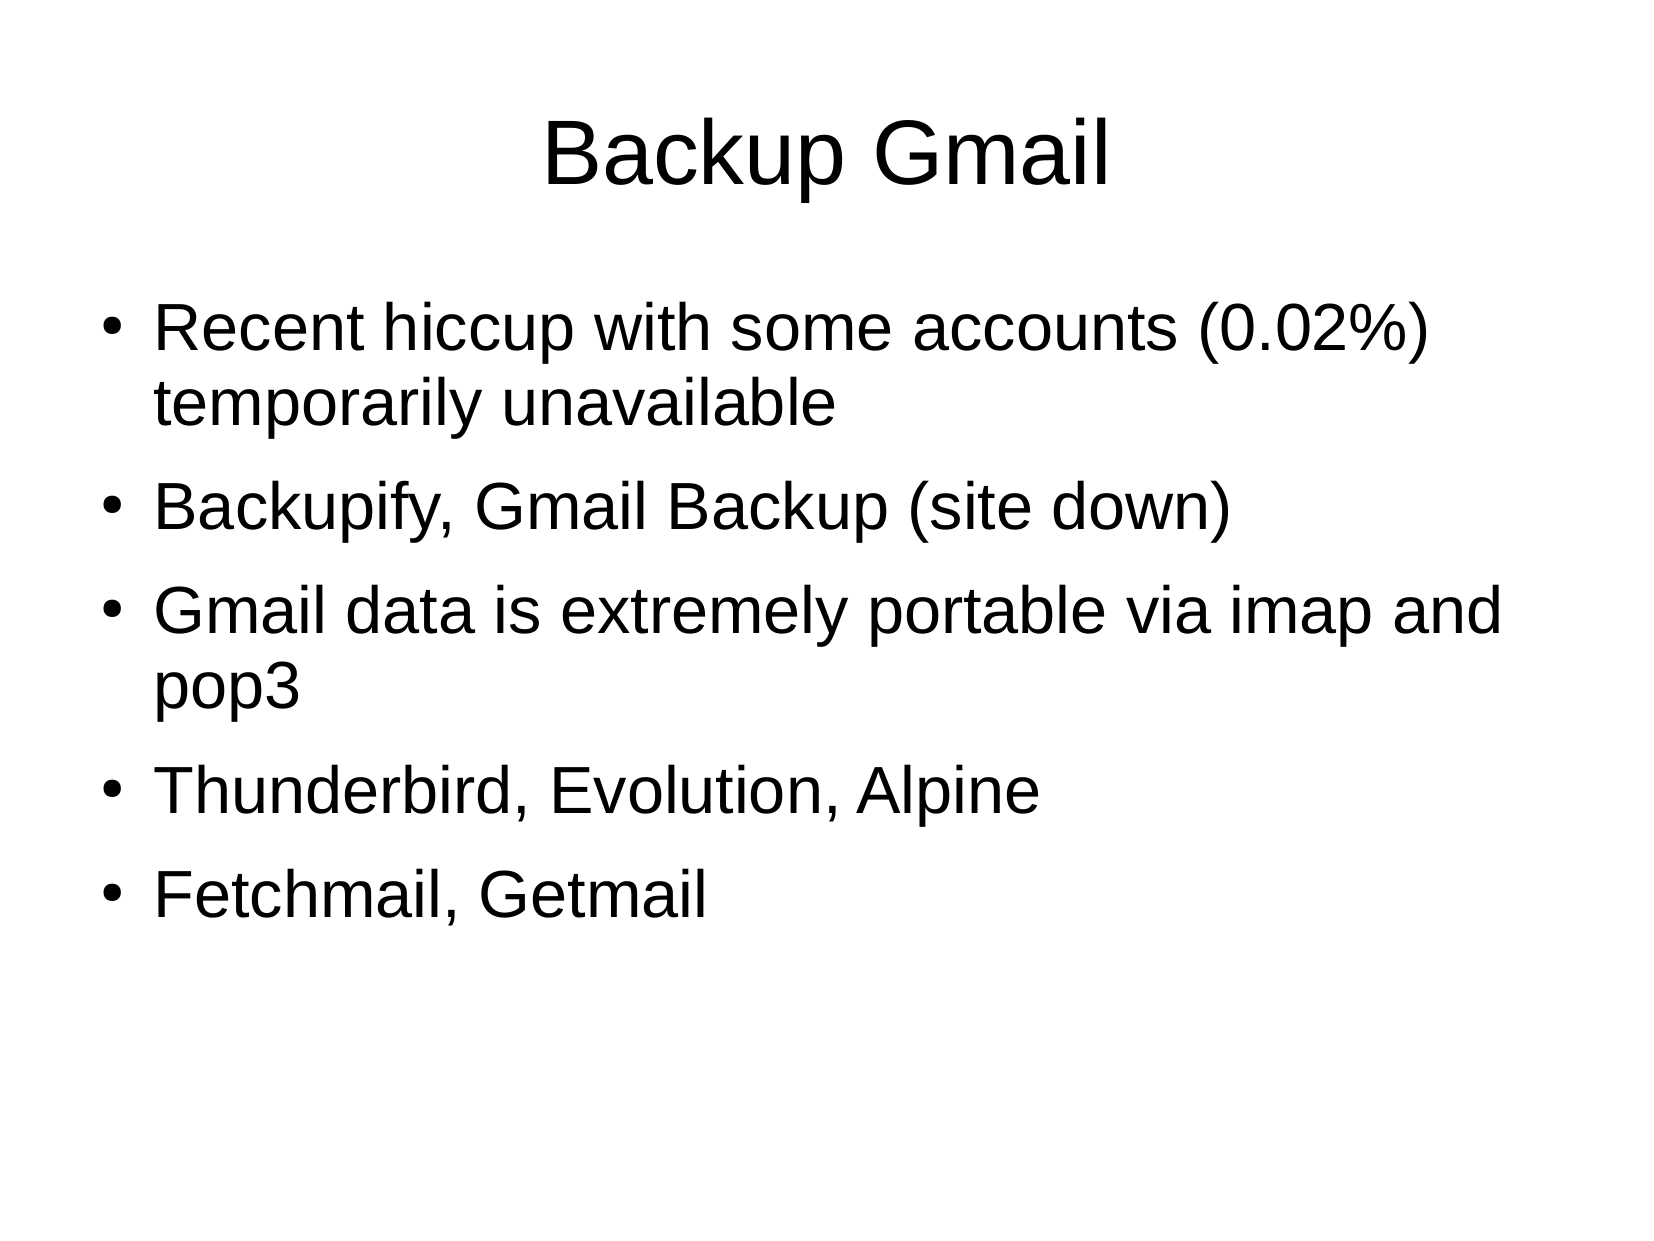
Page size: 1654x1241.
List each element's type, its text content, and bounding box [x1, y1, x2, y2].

title Backup Gmail [82, 49, 1571, 257]
list Recent hiccup with some accounts (0.02%) temporarily unavailable Backupify, Gmail Backup (site down) Gmail data is extremely portable via imap and pop3 Thunderbird, Evolution, Alpine Fetchmail, Getmail [82, 290, 1571, 1109]
